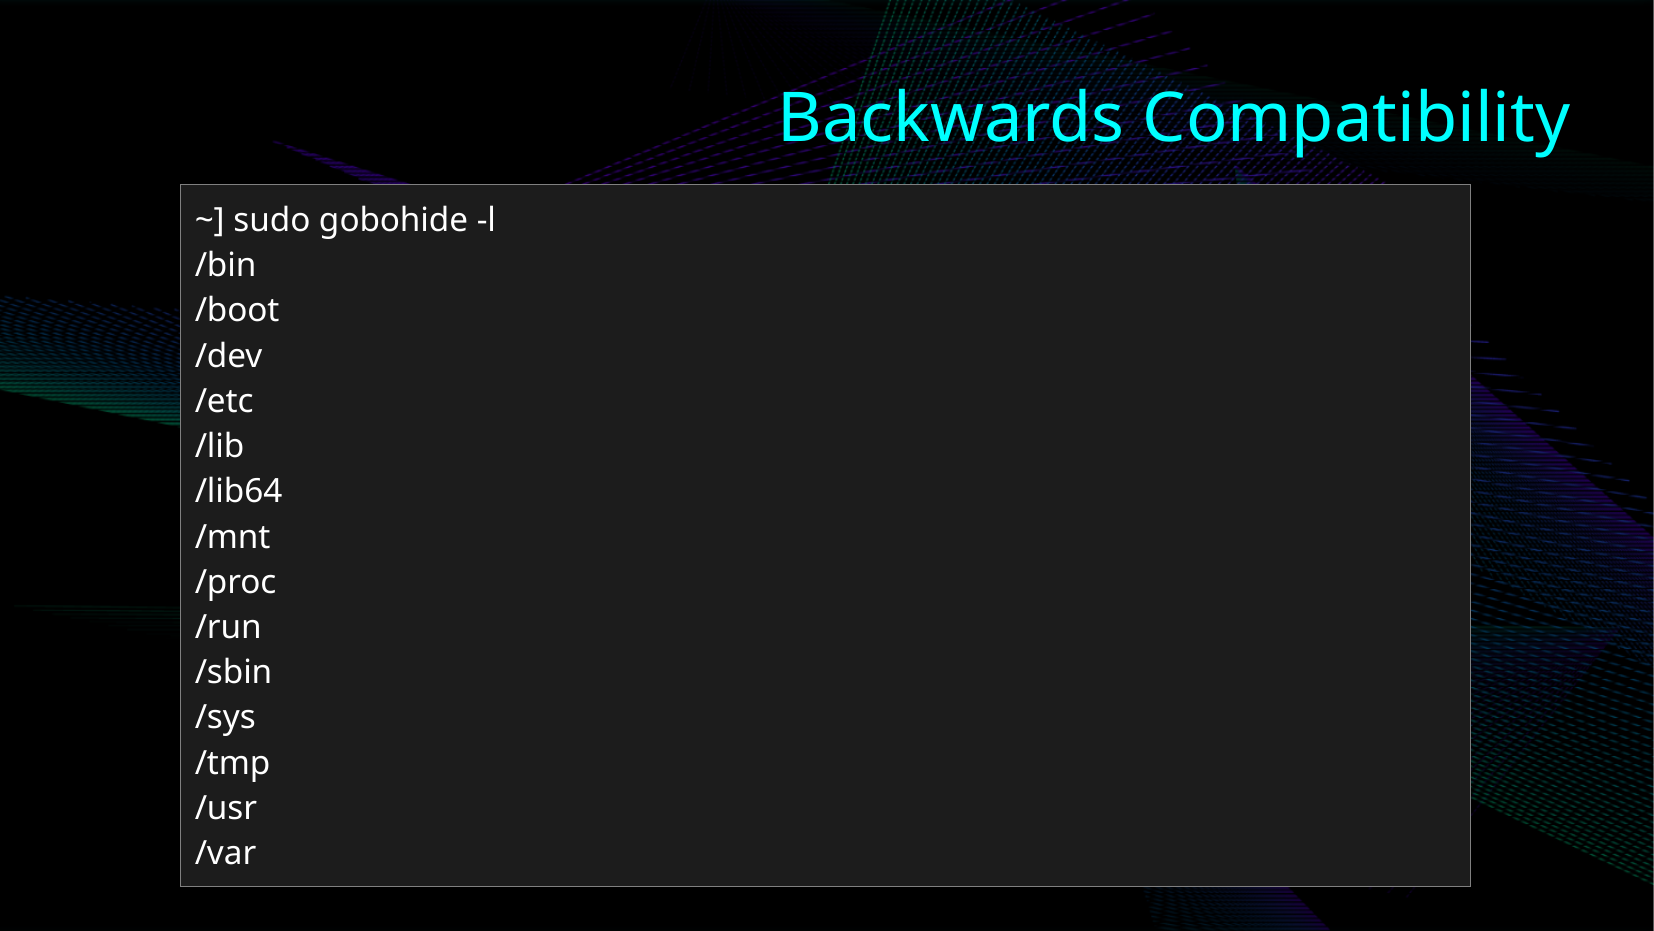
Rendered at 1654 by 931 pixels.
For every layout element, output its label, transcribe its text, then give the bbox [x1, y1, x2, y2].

title Backwards Compatibility [82, 37, 1571, 193]
picture [0, 0, 1654, 931]
text_box ~] sudo gobohide -l /bin /boot /dev /etc /lib /lib64 /mnt /proc /run /sbin /sys /tmp /usr /var [180, 184, 1471, 887]
